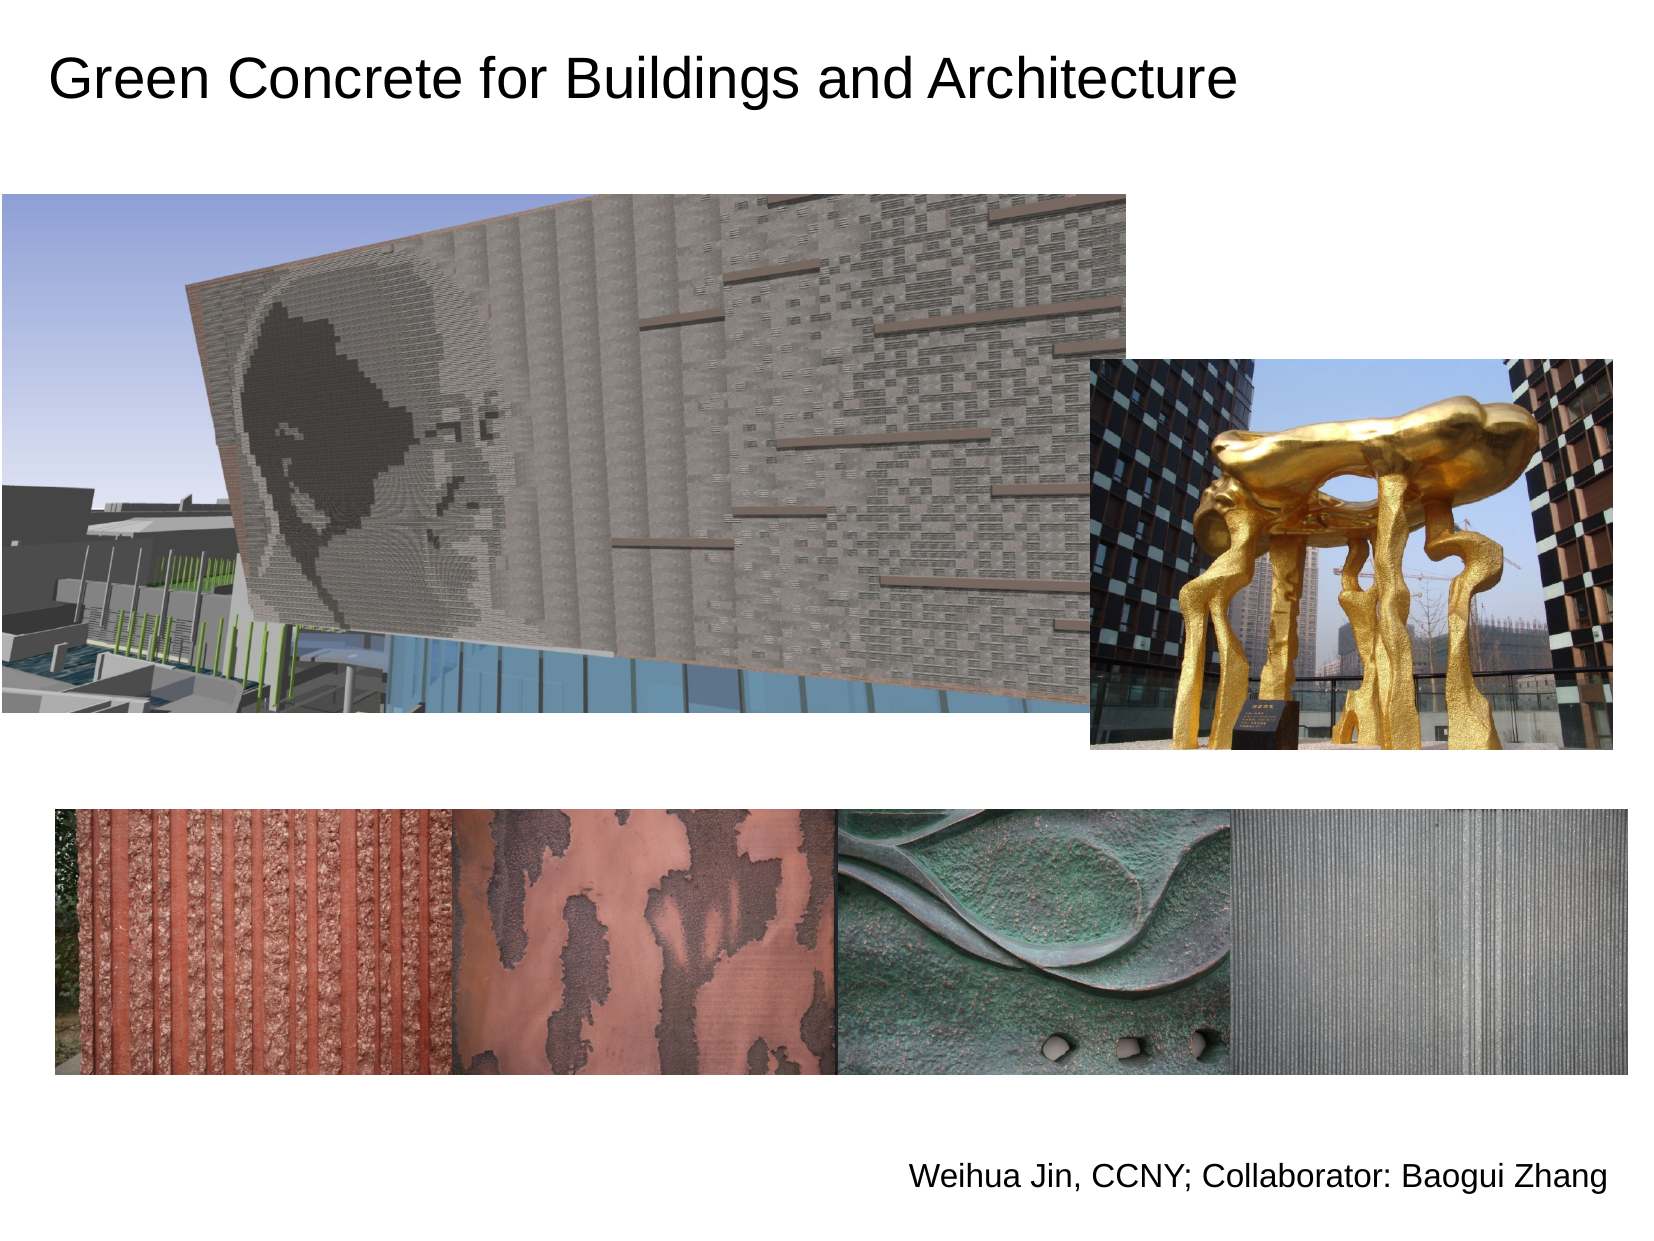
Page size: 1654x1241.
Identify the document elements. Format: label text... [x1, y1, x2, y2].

text_box Weihua Jin, CCNY; Collaborator: Baogui Zhang [0, 1146, 1625, 1207]
picture [55, 809, 1628, 1075]
picture [2, 194, 1613, 751]
text_box Green Concrete for Buildings and Architecture [33, 32, 1386, 160]
